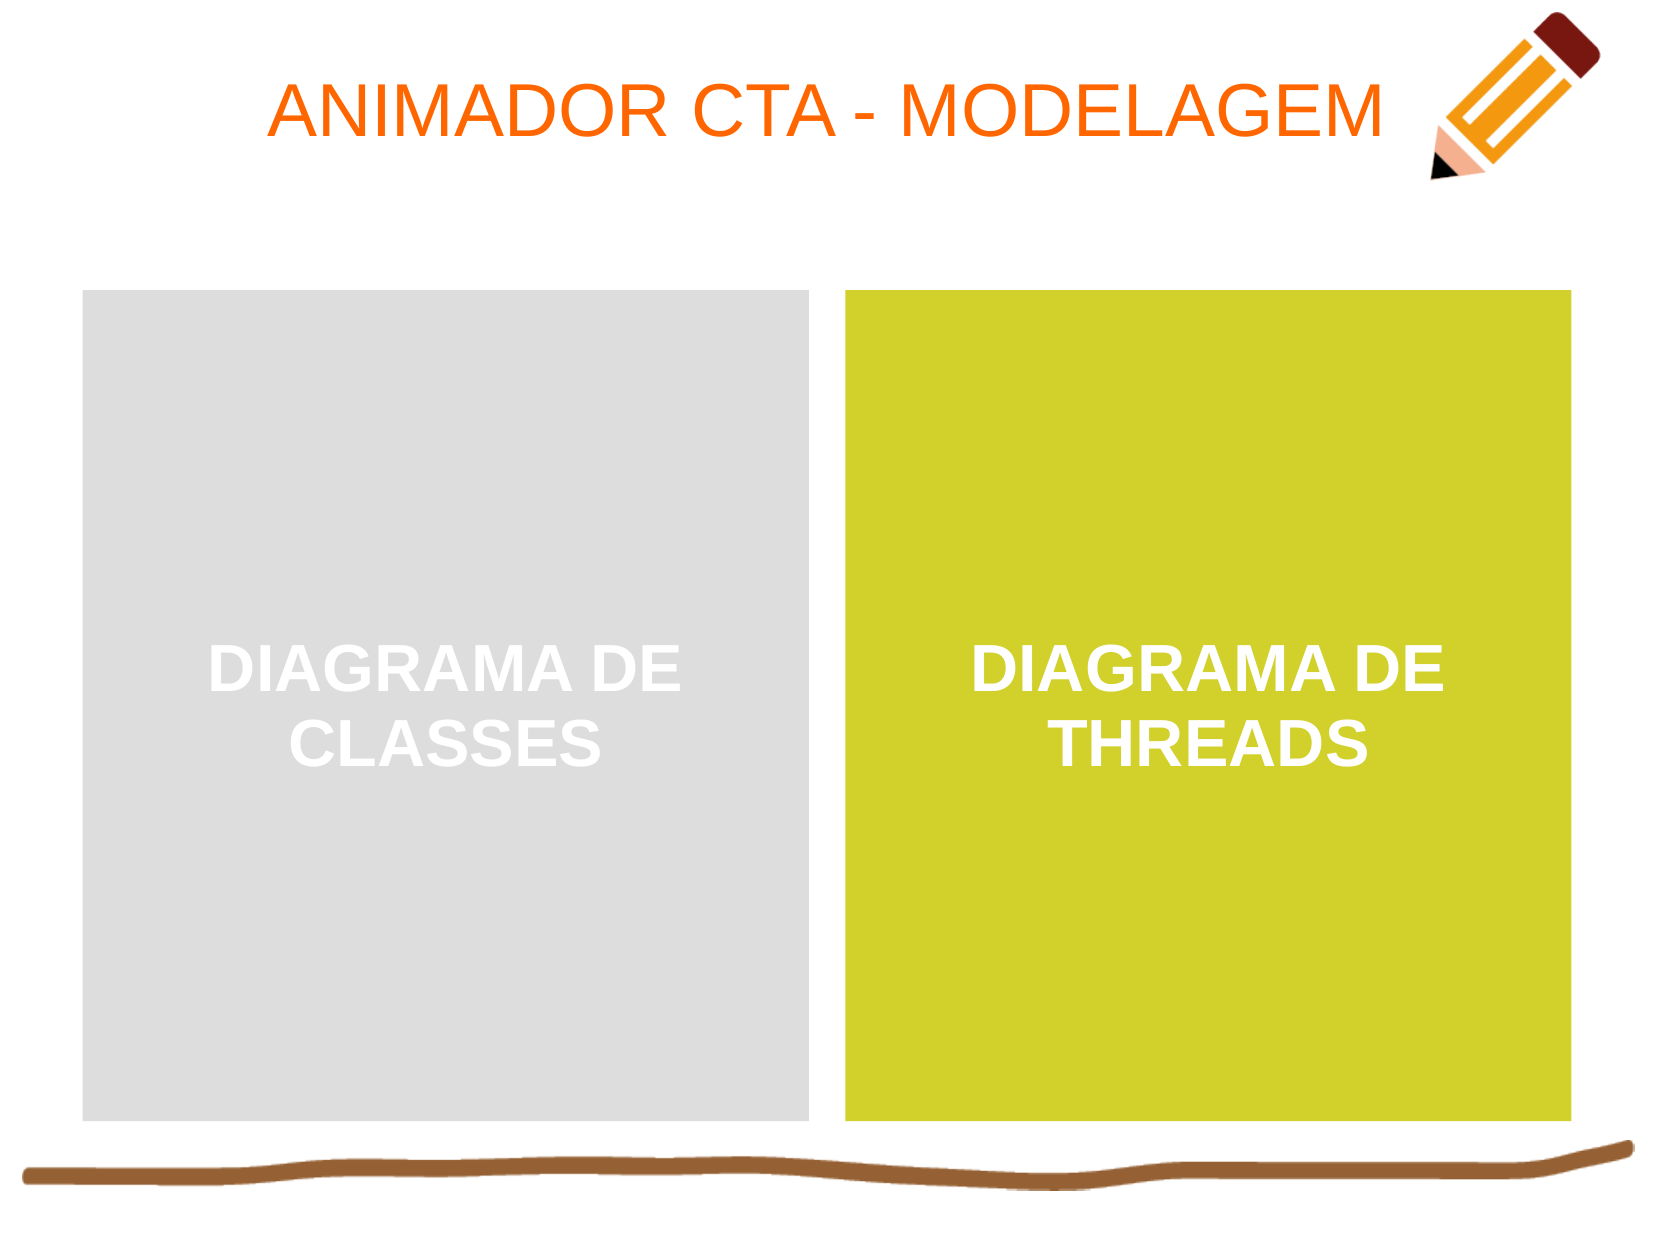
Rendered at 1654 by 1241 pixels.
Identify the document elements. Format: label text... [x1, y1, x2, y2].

title ANIMADOR CTA - MODELAGEM [82, 49, 1571, 172]
list DIAGRAMA DE THREADS [845, 290, 1572, 1122]
list DIAGRAMA DE CLASSES [82, 290, 809, 1122]
picture [1430, 12, 1601, 181]
picture [22, 1140, 1635, 1191]
